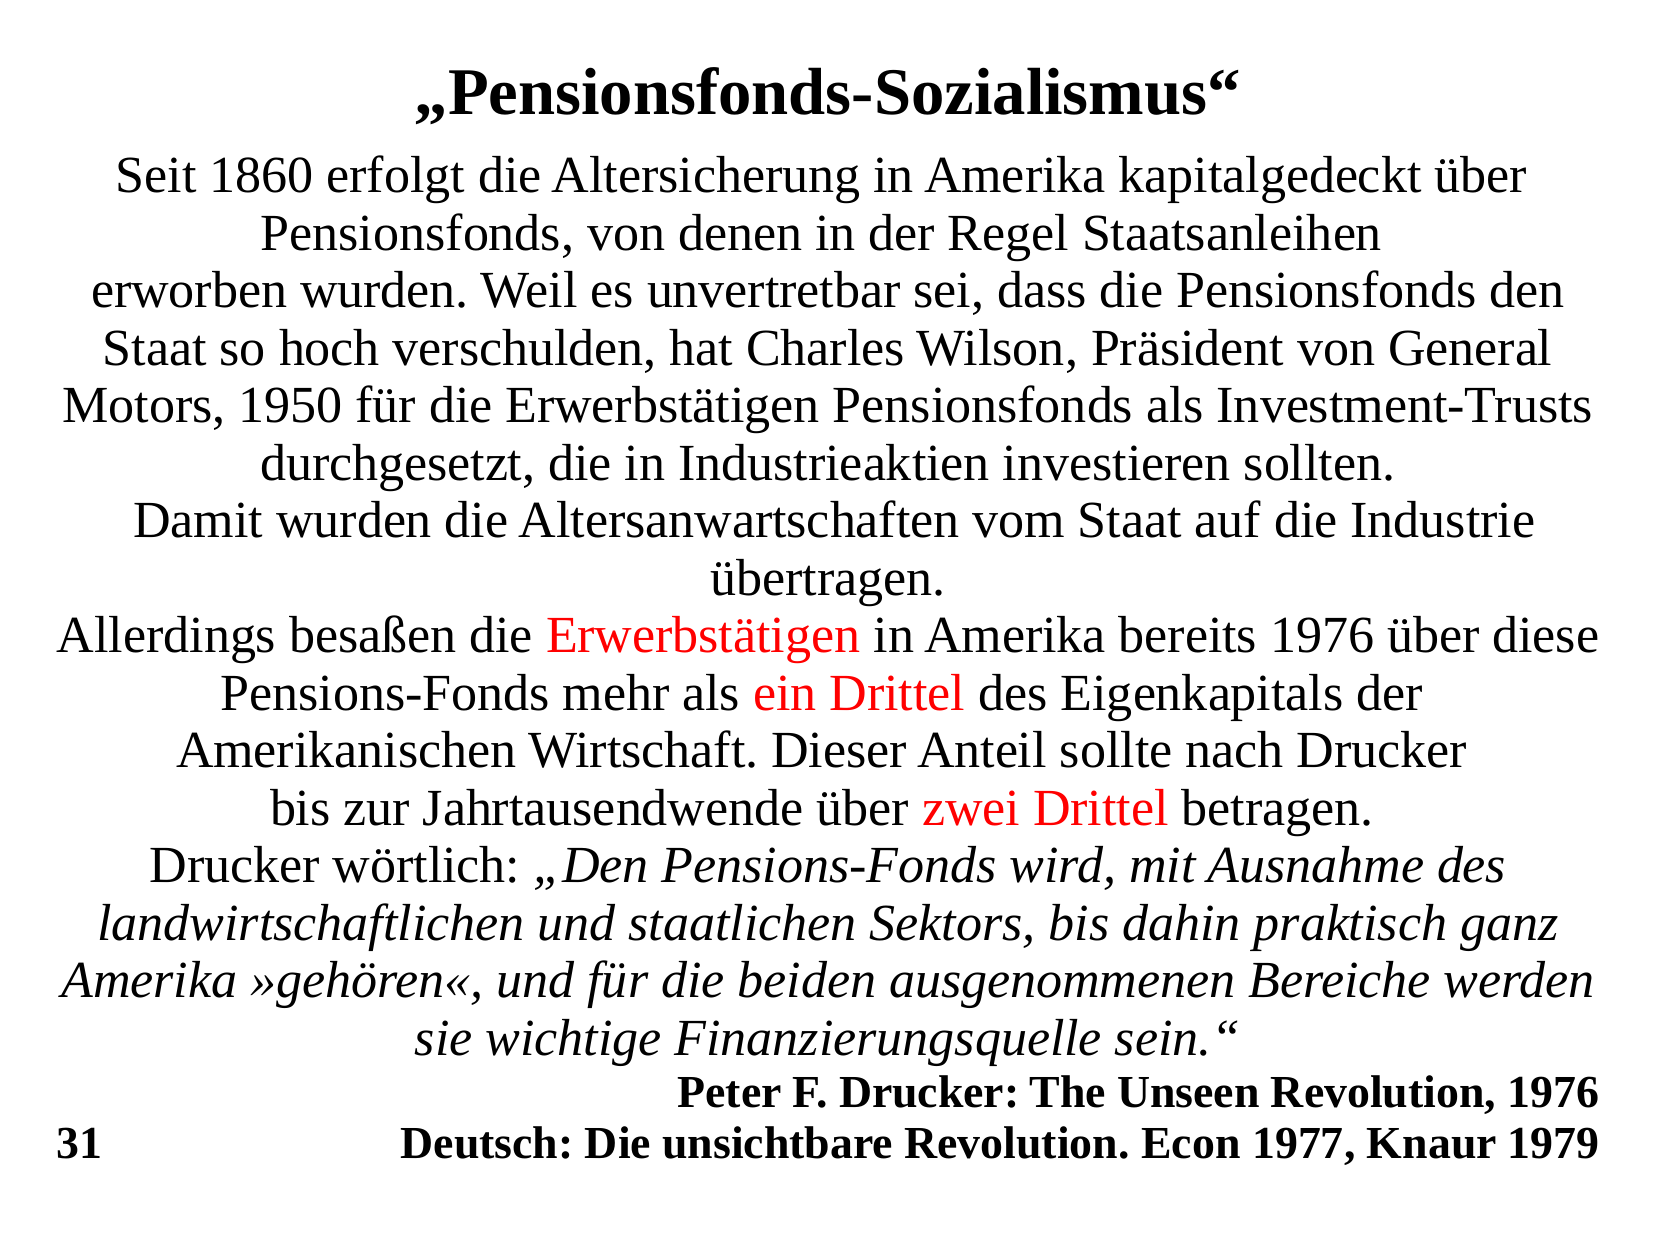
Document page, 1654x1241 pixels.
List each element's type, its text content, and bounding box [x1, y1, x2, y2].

text_box „Pensionsfonds-Sozialismus“ Seit 1860 erfolgt die Altersicherung in Amerika kapitalgedeckt über Pensionsfonds, von denen in der Regel Staatsanleihen erworben wurden. Weil es unvertretbar sei, dass die Pensionsfonds den Staat so hoch verschulden, hat Charles Wilson, Präsident von General Motors, 1950 für die Erwerbstätigen Pensionsfonds als Investment-Trusts durchgesetzt, die in Industrieaktien investieren sollten. Damit wurden die Altersanwartschaften vom Staat auf die Industrie übertragen. Allerdings besaßen die Erwerbstätigen in Amerika bereits 1976 über diese Pensions-Fonds mehr als ein Drittel des Eigenkapitals der Amerikanischen Wirtschaft. Dieser Anteil sollte nach Drucker bis zur Jahrtausendwende über zwei Drittel betragen. Drucker wörtlich: „Den Pensions-Fonds wird, mit Ausnahme des landwirtschaftlichen und staatlichen Sektors, bis dahin praktisch ganz Amerika »gehören«, und für die beiden ausgenommenen Bereiche werden sie wichtige Finanzierungsquelle sein.“ Peter F. Drucker: The Unseen Revolution, 1976 <Nummer> Deutsch: Die unsichtbare Revolution. Econ 1977, Knaur 1979 [41, 47, 1622, 1227]
